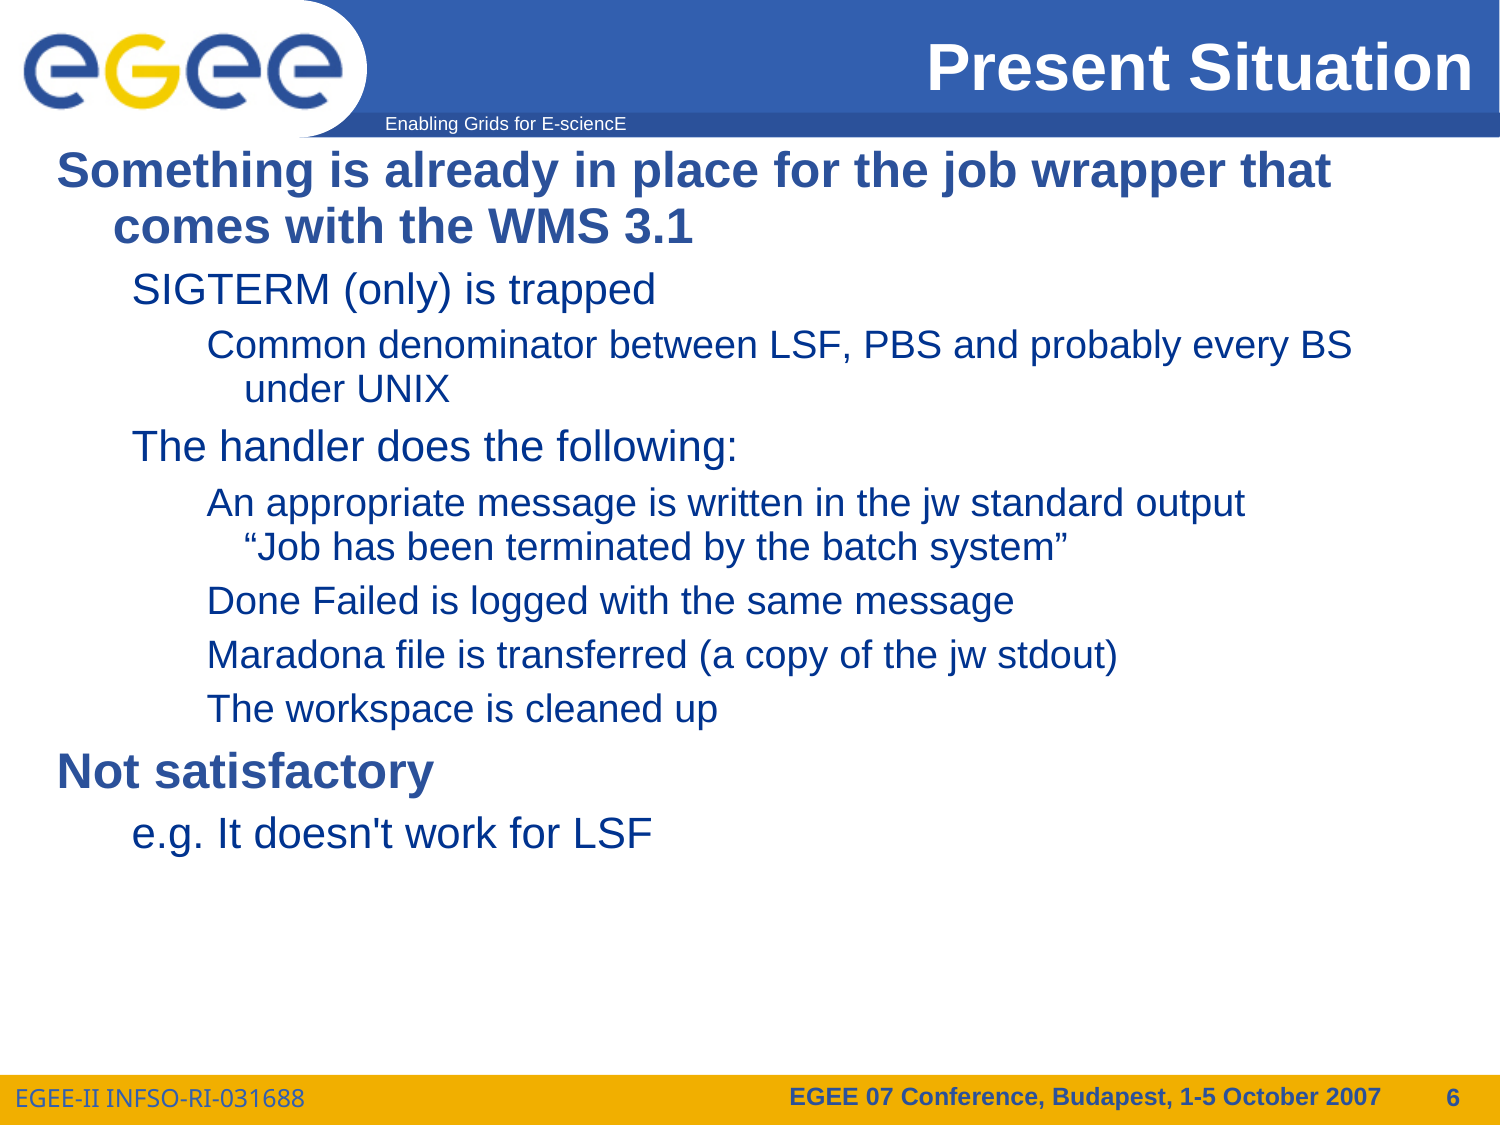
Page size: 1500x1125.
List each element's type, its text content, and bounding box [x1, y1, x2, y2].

title Present Situation [369, 16, 1475, 118]
picture [18, 30, 349, 112]
list Something is already in place for the job wrapper that comes with the WMS 3.1 SIGTERM (only) is trapped Common denominator between LSF, PBS and probably every BS under UNIX The handler does the following: An appropriate message is written in the jw standard output “Job has been terminated by the batch system” Done Failed is logged with the same message Maradona file is transferred (a copy of the jw stdout) The workspace is cleaned up Not satisfactory e.g. It doesn't work for LSF [56, 142, 1466, 1070]
